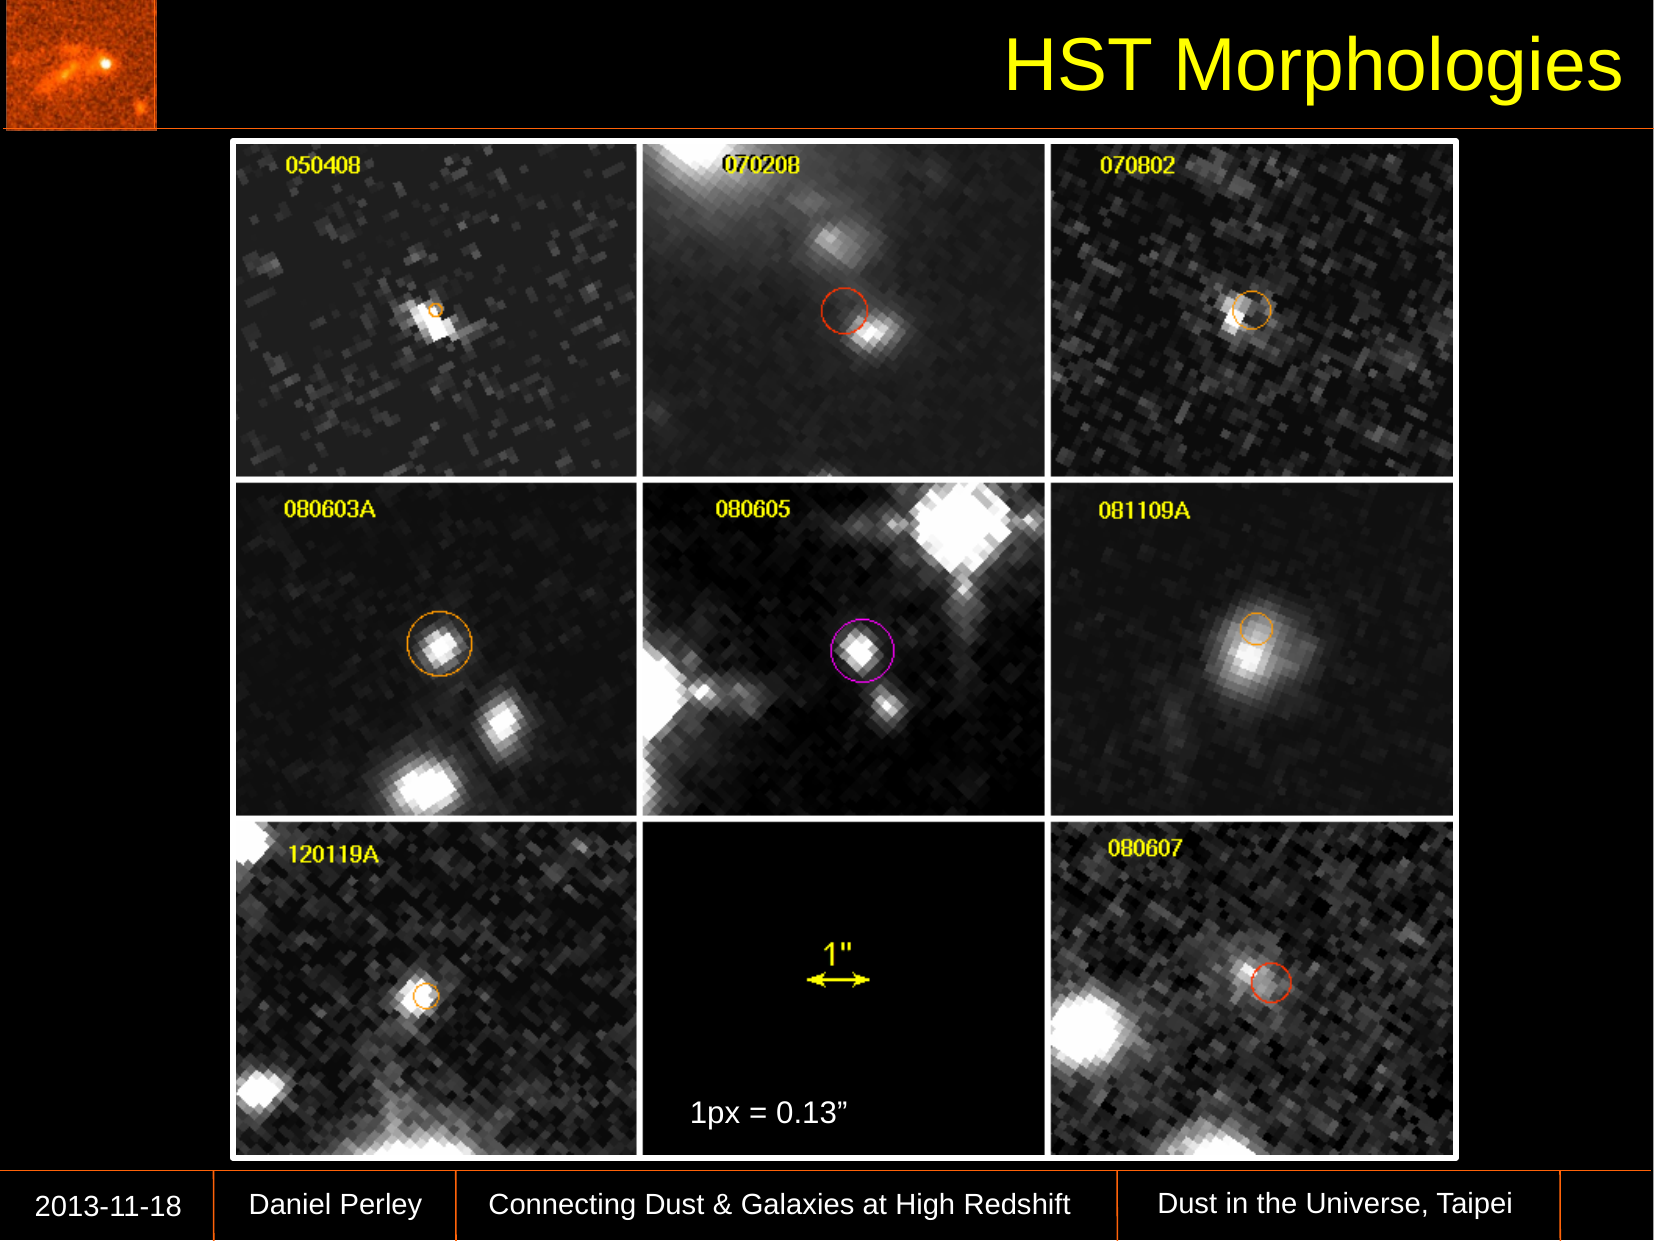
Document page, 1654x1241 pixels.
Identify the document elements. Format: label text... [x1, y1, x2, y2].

picture [7, 0, 154, 128]
text_box 1px = 0.13” [675, 1087, 901, 1138]
title HST Morphologies [187, 21, 1624, 108]
picture [235, 144, 1453, 1155]
